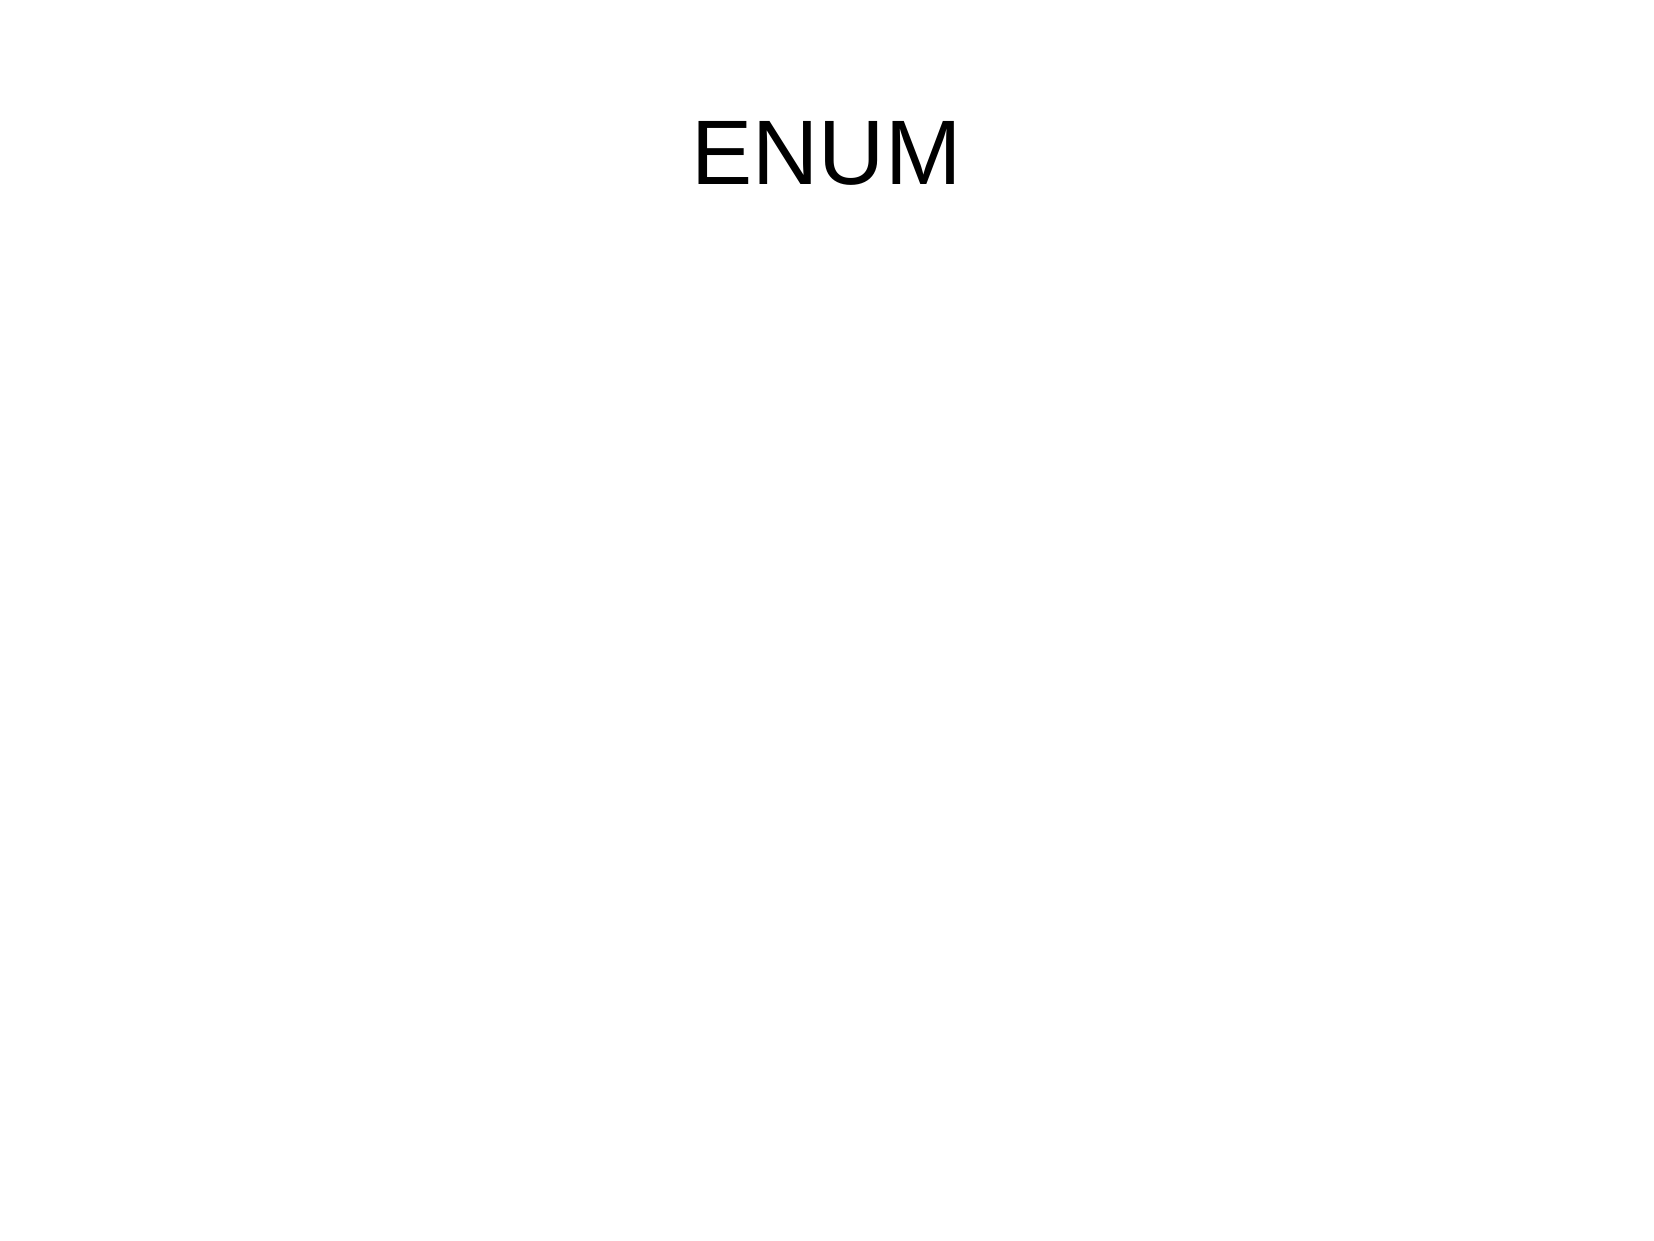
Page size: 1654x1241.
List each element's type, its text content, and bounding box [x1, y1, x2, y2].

title ENUM [82, 49, 1571, 257]
